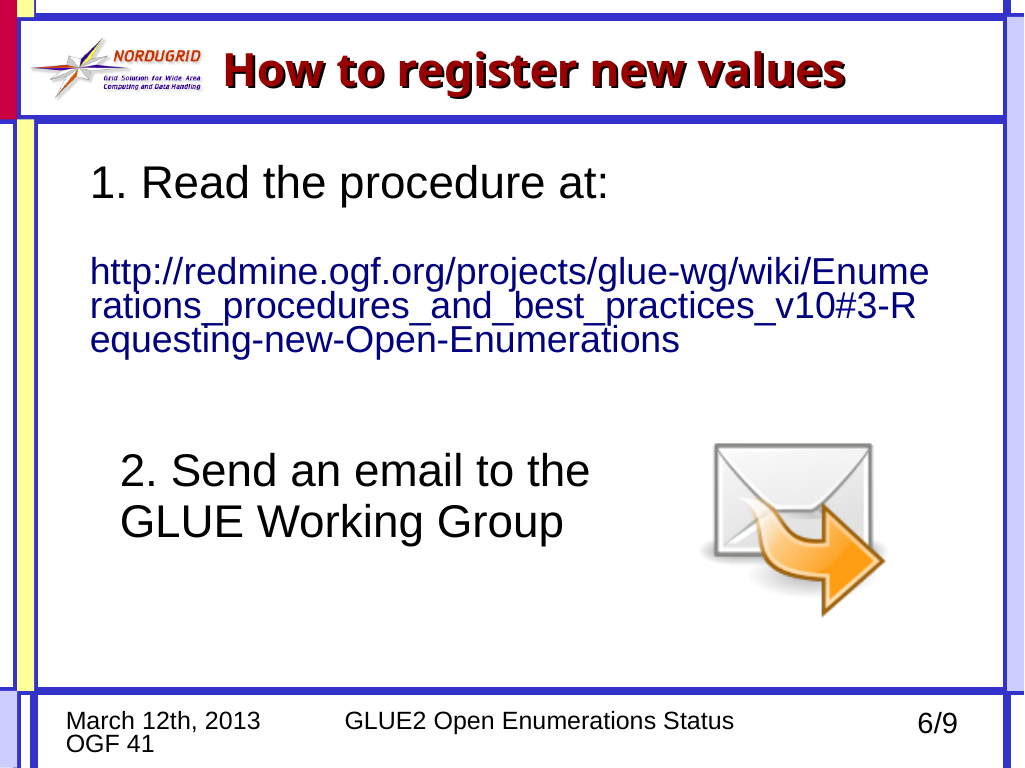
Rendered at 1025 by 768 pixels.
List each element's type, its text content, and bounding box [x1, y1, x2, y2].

picture [690, 419, 889, 619]
picture [27, 34, 205, 101]
title How to register new values [221, 11, 975, 125]
text_box 1. Read the procedure at: http://redmine.ogf.org/projects/glue-wg/wiki/Enumerations_procedures_and_best_practices_v10#3-Requesting-new-Open-Enumerations [75, 150, 946, 301]
text_box 2. Send an email to the GLUE Working Group [105, 437, 676, 556]
